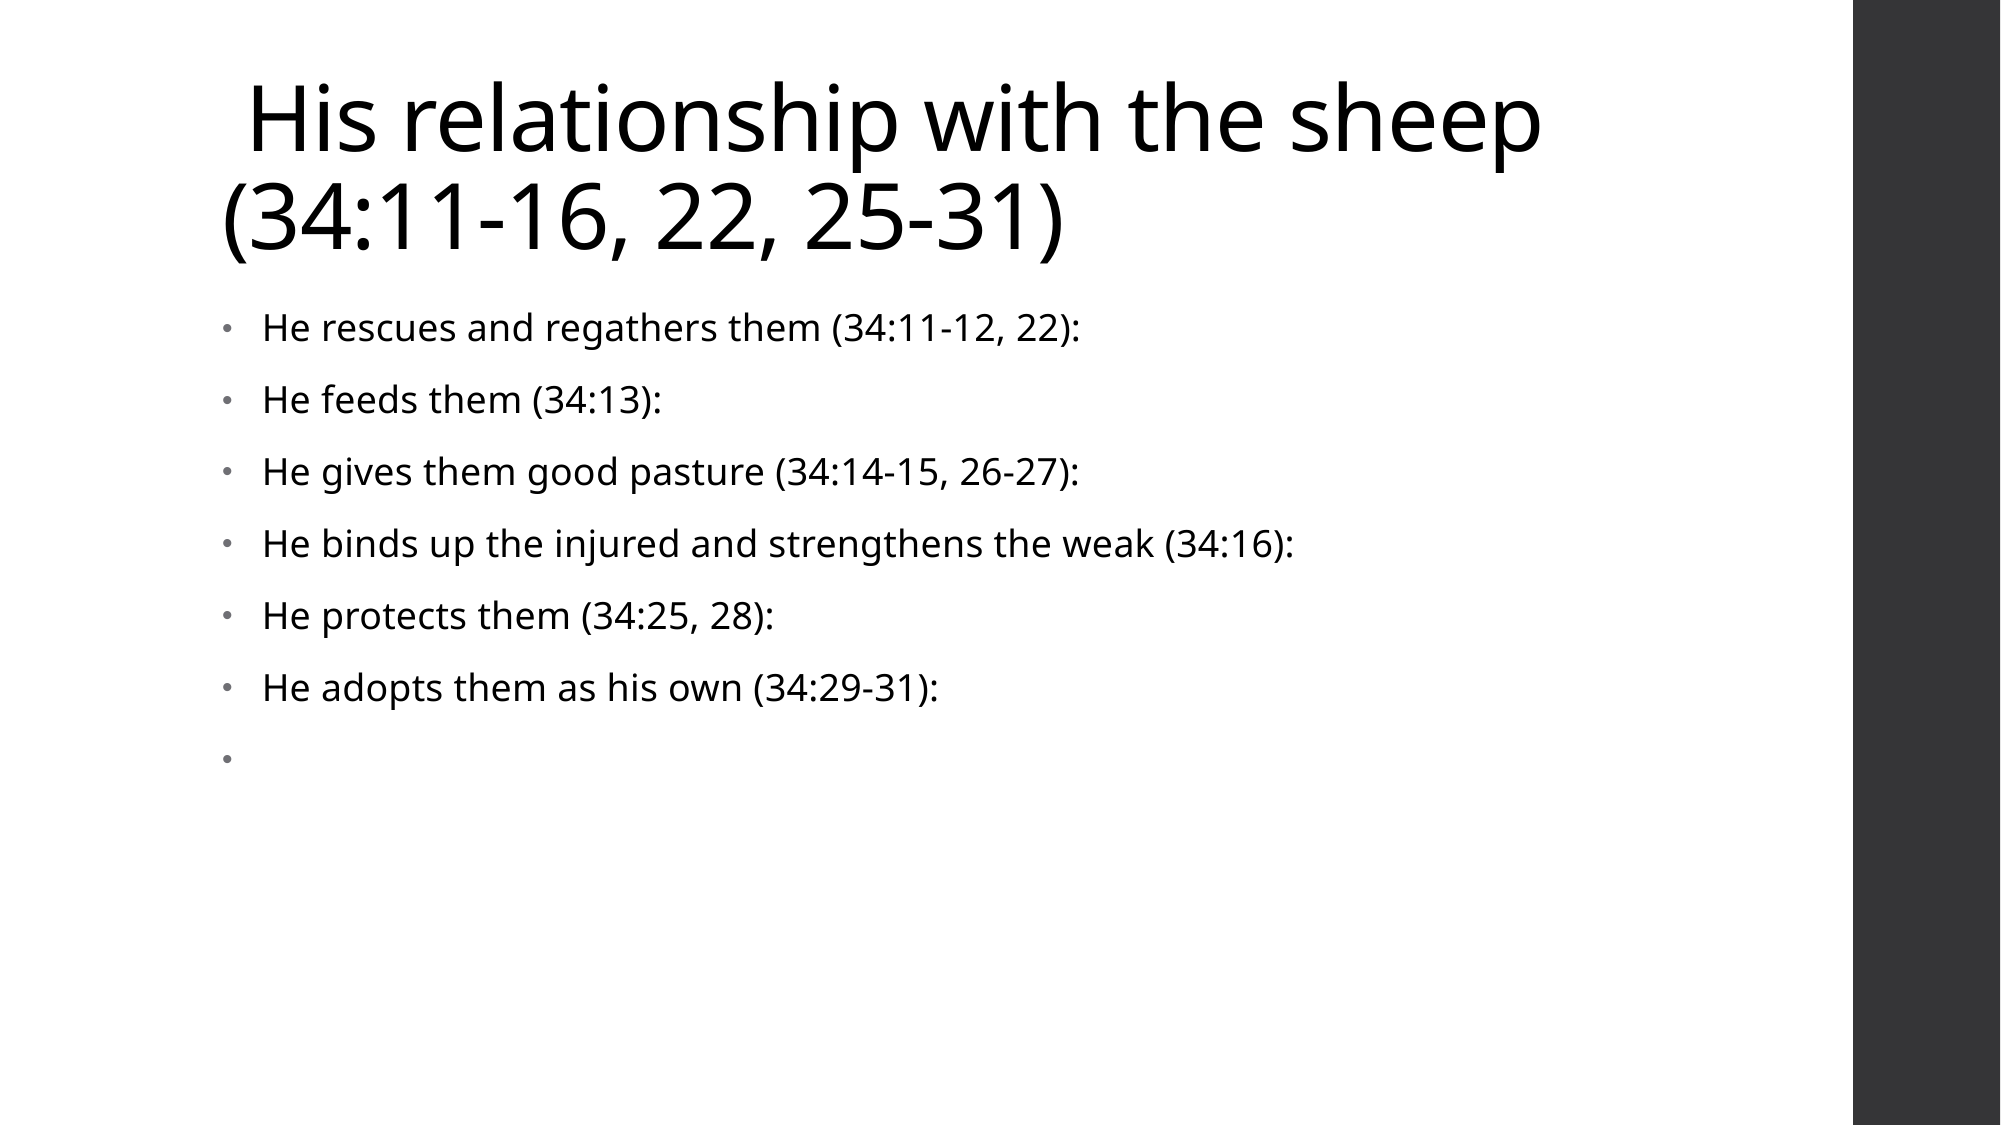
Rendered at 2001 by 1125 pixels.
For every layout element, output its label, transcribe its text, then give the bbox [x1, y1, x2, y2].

list He rescues and regathers them (34:11-12, 22): He feeds them (34:13): He gives them good pasture (34:14-15, 26-27): He binds up the injured and strengthens the weak (34:16): He protects them (34:25, 28): He adopts them as his own (34:29-31): [206, 299, 1617, 1014]
title His relationship with the sheep (34:11-16, 22, 25-31) [206, 60, 1797, 278]
